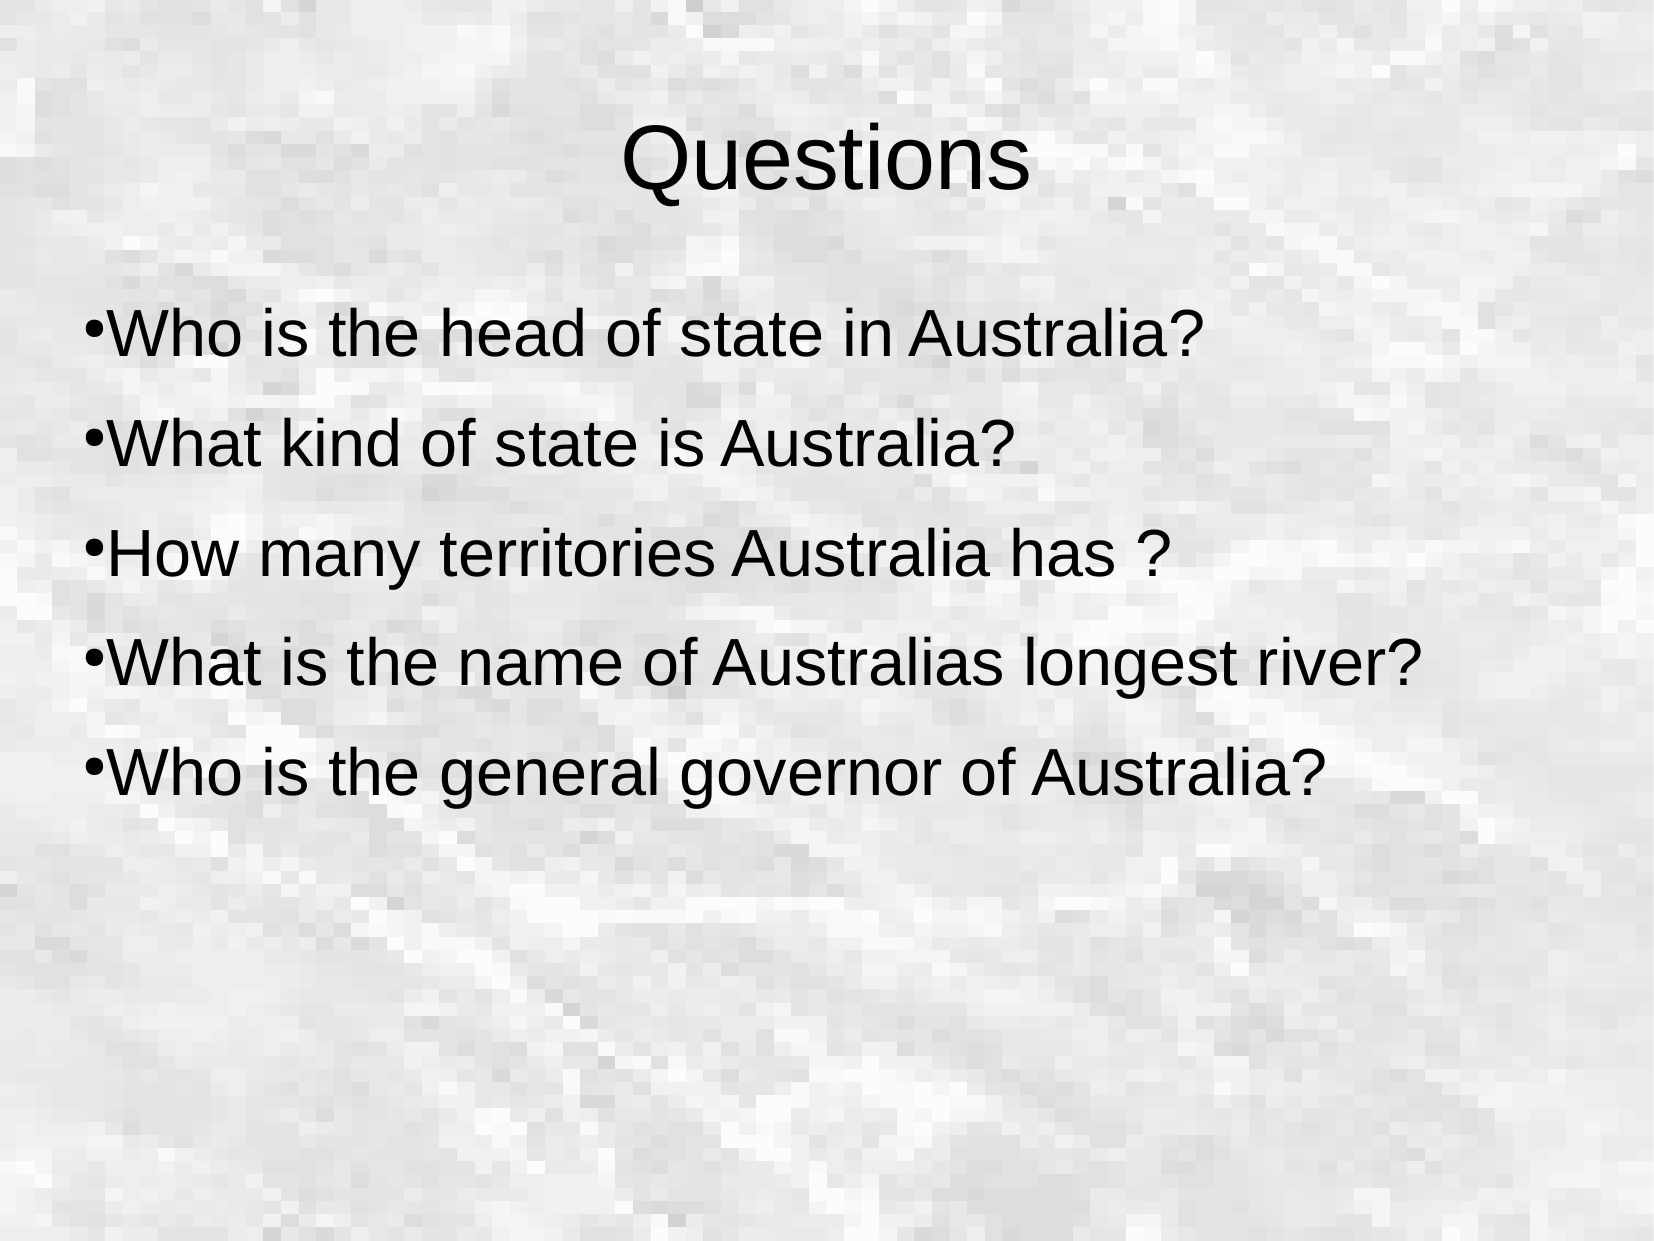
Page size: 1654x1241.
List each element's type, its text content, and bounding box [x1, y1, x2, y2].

list Who is the head of state in Australia? What kind of state is Australia? How many territories Australia has ? What is the name of Australias longest river? Who is the general governor of Australia? [82, 290, 1571, 1109]
title Questions [82, 49, 1571, 257]
